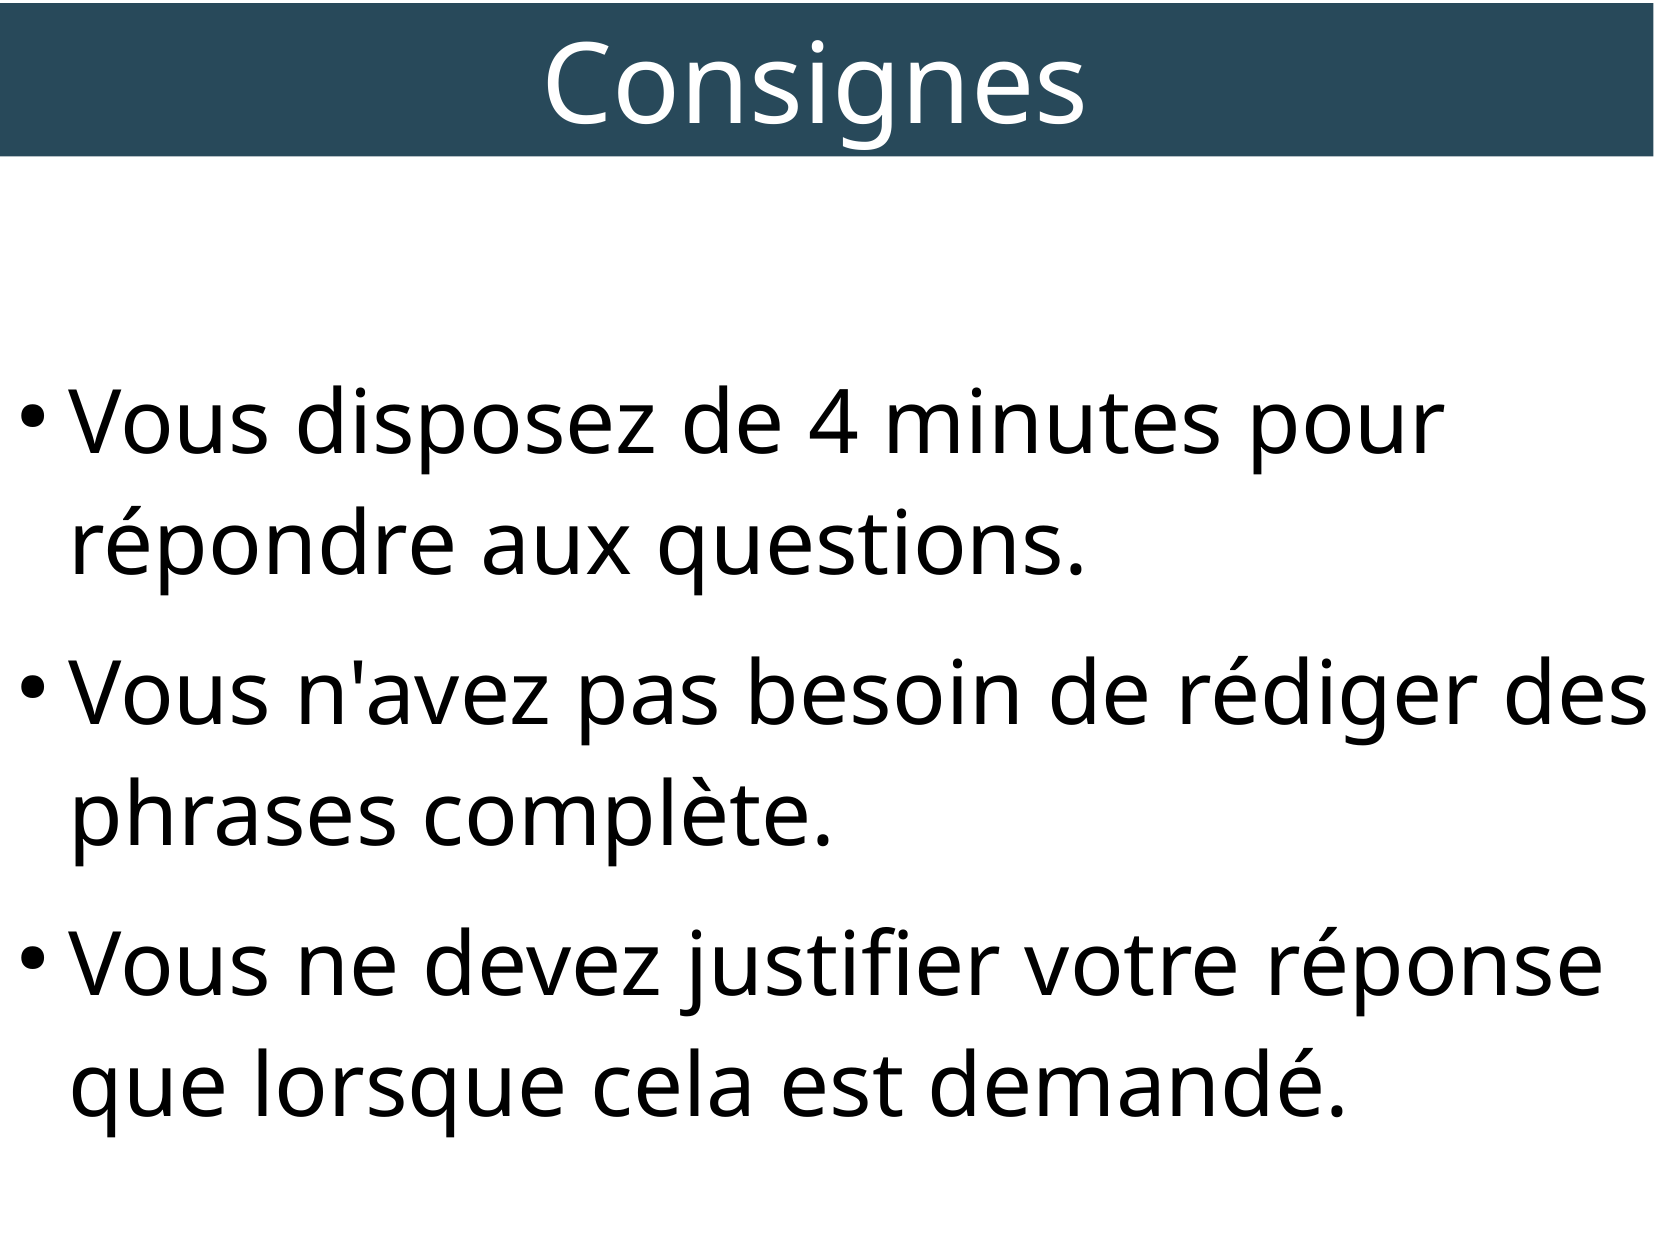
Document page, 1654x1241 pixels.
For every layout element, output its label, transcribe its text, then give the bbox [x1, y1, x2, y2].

title Consignes [0, 9, 1654, 151]
list Vous disposez de 4 minutes pour répondre aux questions. Vous n'avez pas besoin de rédiger des phrases complète. Vous ne devez justifier votre réponse que lorsque cela est demandé. [0, 230, 1654, 1241]
